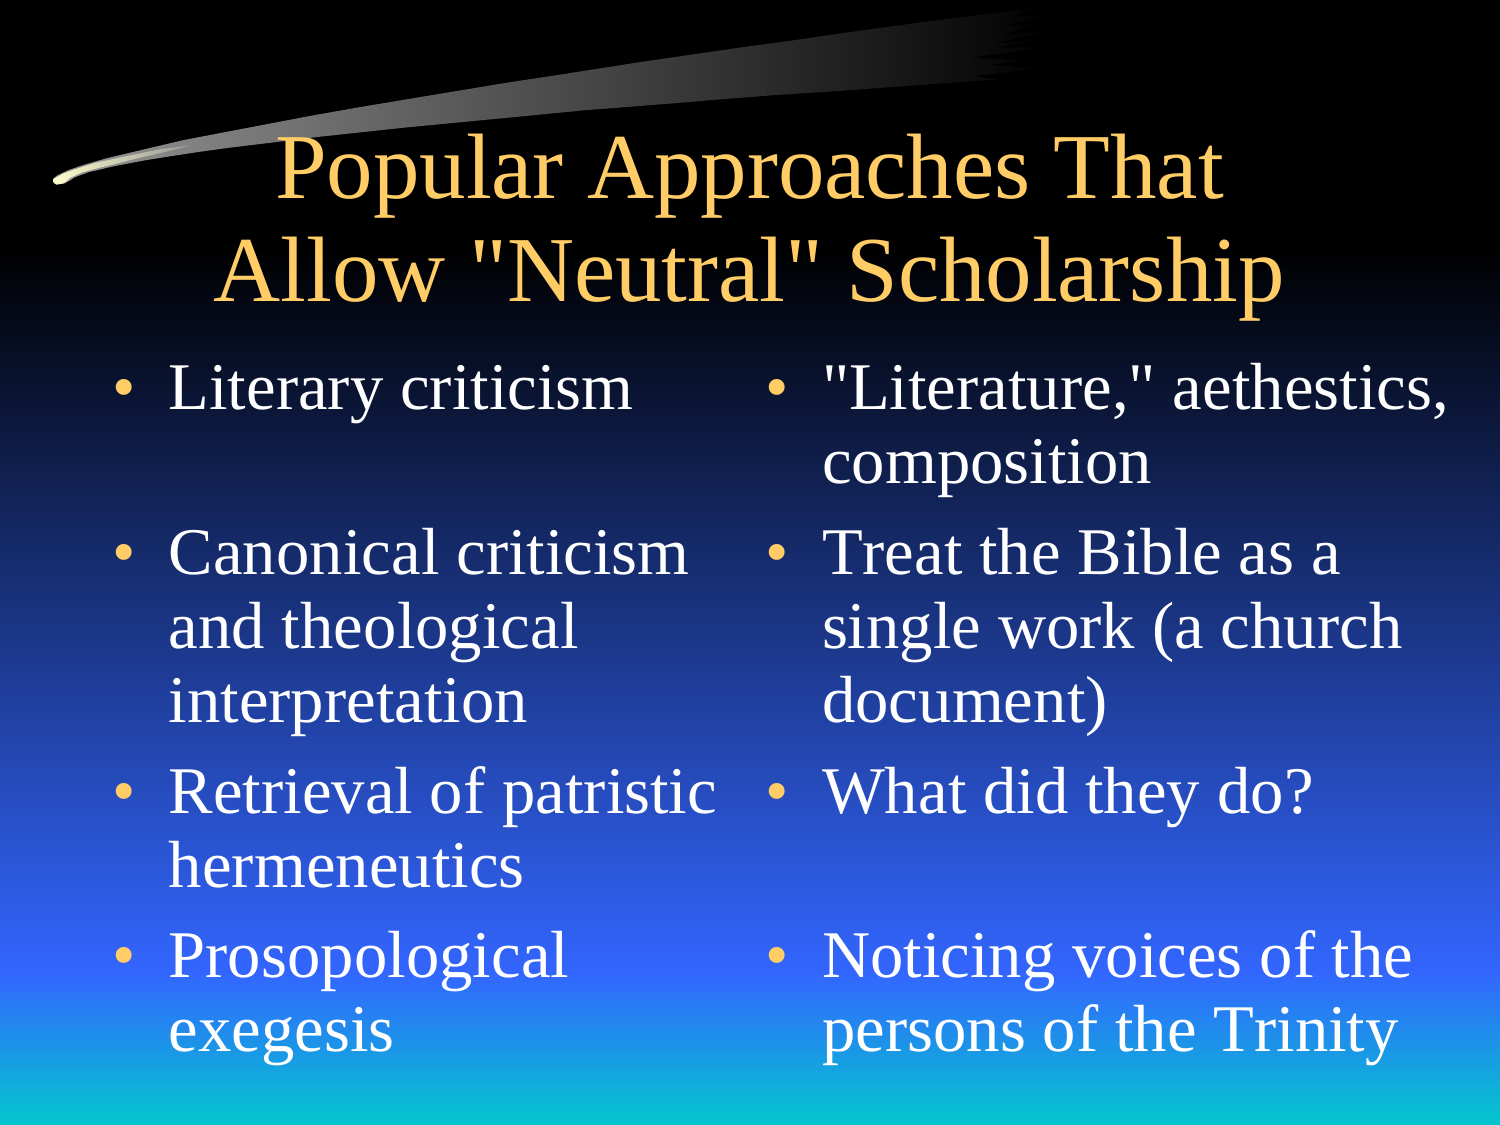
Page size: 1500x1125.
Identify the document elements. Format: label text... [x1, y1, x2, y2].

list "Literature," aethestics, composition Treat the Bible as a single work (a church document) What did they do? Noticing voices of the persons of the Trinity [765, 350, 1463, 1067]
title Popular Approaches That Allow "Neutral" Scholarship [112, 115, 1388, 322]
list Literary criticism Canonical criticism and theological interpretation Retrieval of patristic hermeneutics Prosopological exegesis [112, 350, 735, 1067]
